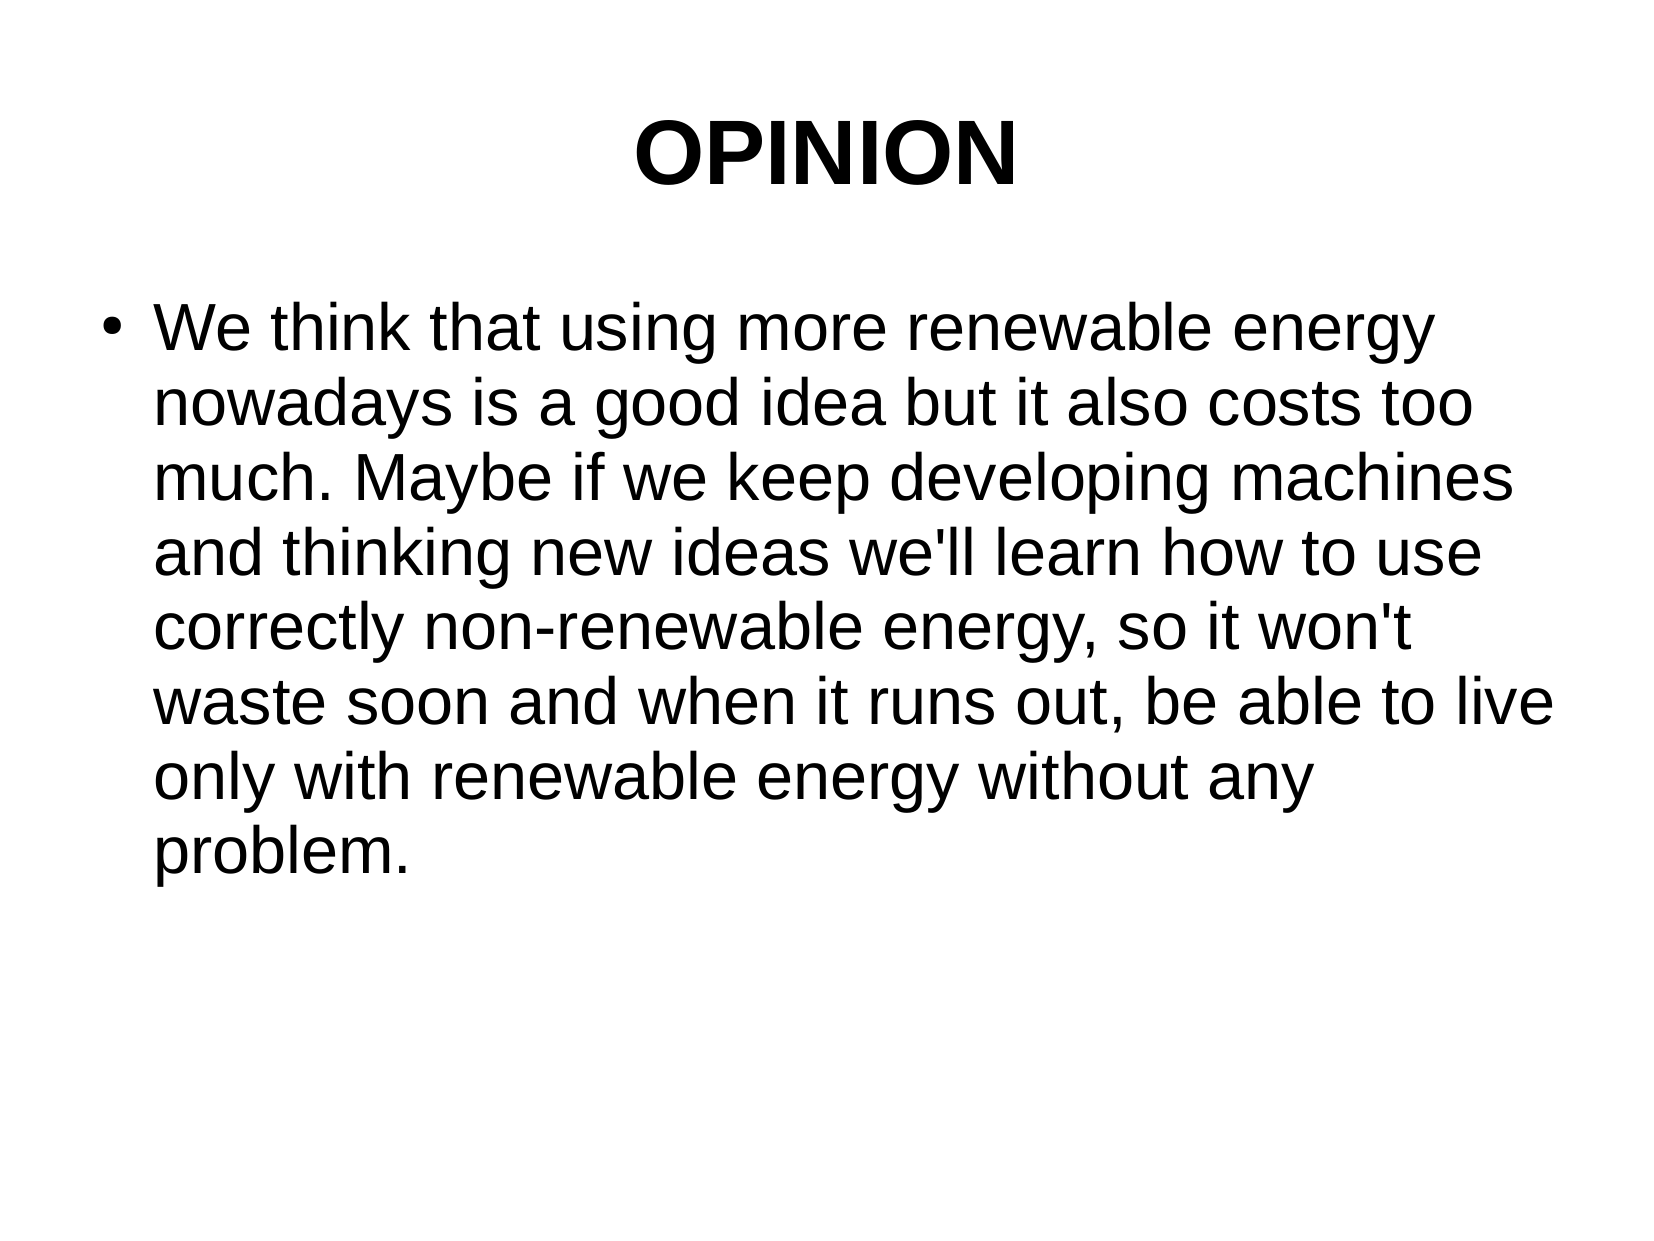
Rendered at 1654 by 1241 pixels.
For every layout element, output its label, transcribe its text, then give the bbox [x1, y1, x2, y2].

list We think that using more renewable energy nowadays is a good idea but it also costs too much. Maybe if we keep developing machines and thinking new ideas we'll learn how to use correctly non-renewable energy, so it won't waste soon and when it runs out, be able to live only with renewable energy without any problem. [82, 290, 1571, 1109]
title OPINION [82, 49, 1571, 257]
